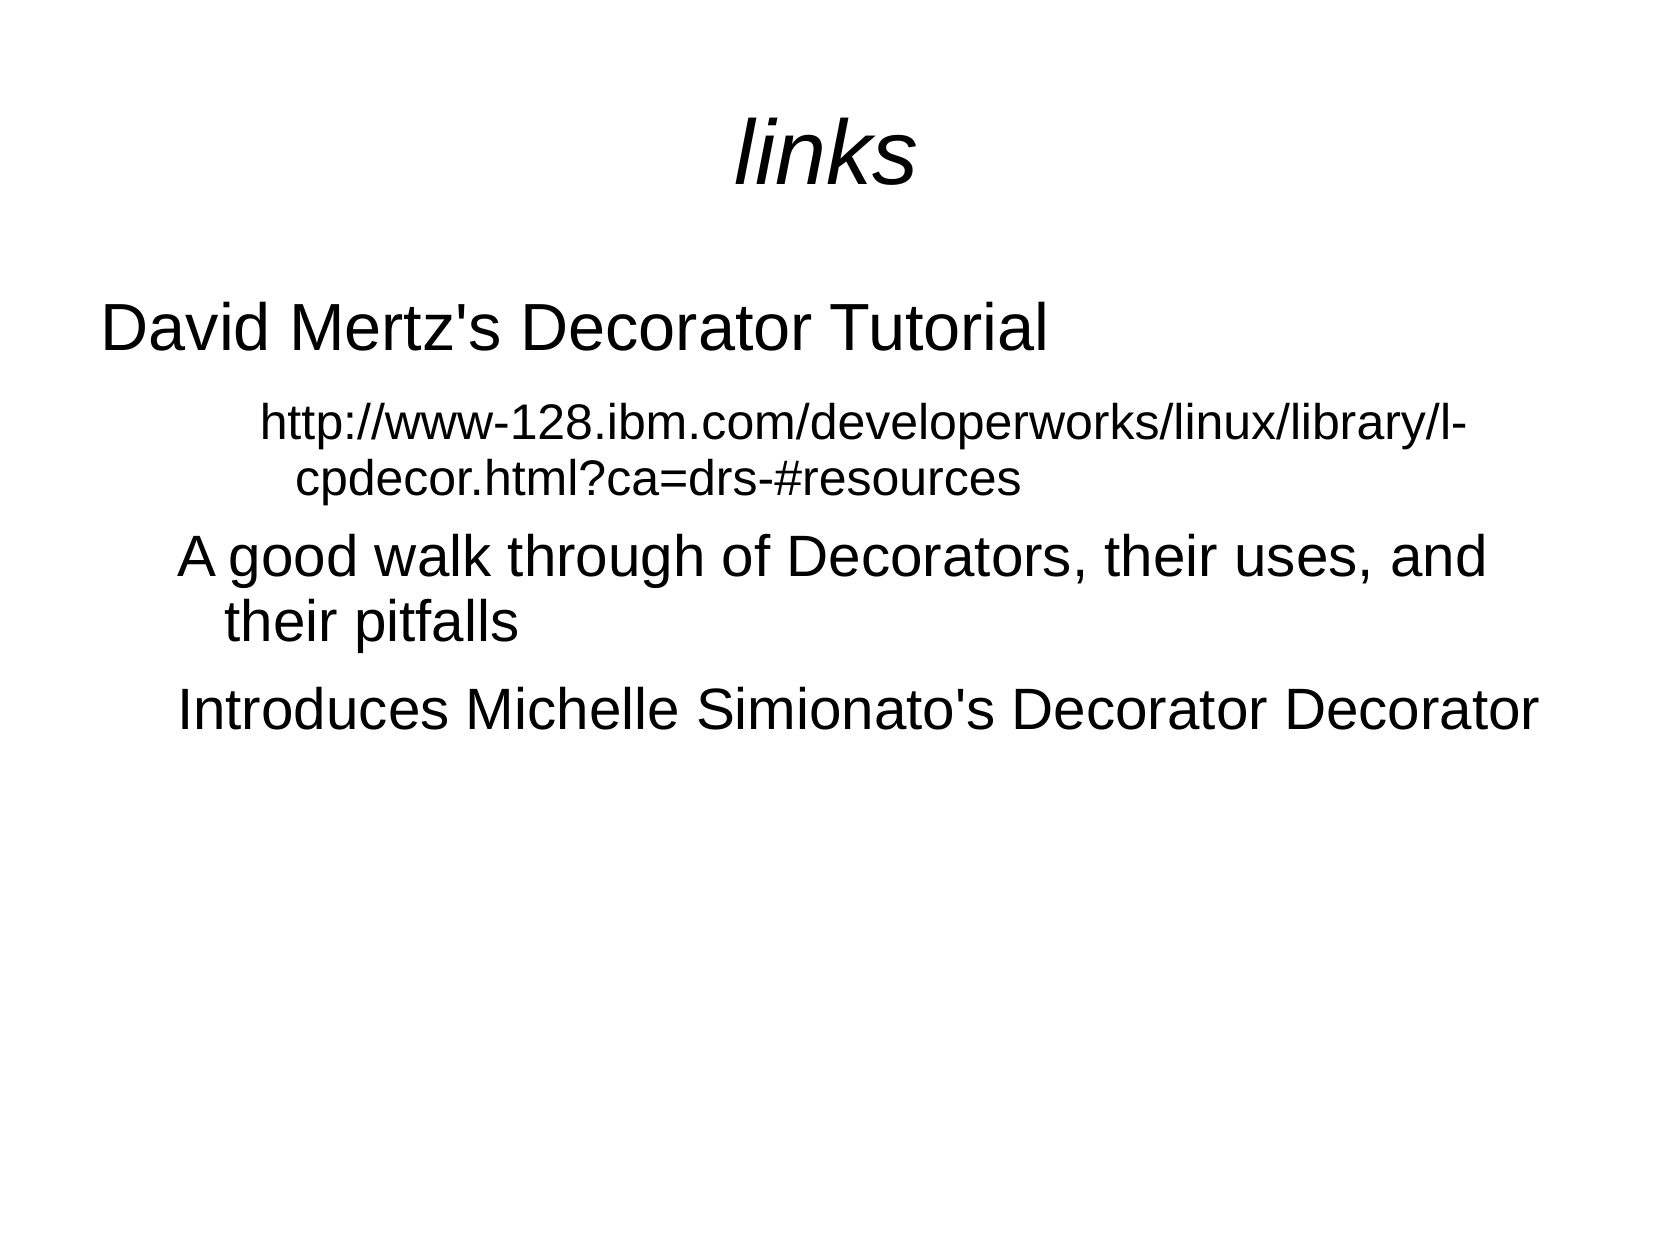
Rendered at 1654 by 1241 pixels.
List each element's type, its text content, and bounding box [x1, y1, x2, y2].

title links [82, 56, 1571, 250]
list David Mertz's Decorator Tutorial http://www-128.ibm.com/developerworks/linux/library/l-cpdecor.html?ca=drs-#resources A good walk through of Decorators, their uses, and their pitfalls Introduces Michelle Simionato's Decorator Decorator [82, 290, 1571, 1094]
